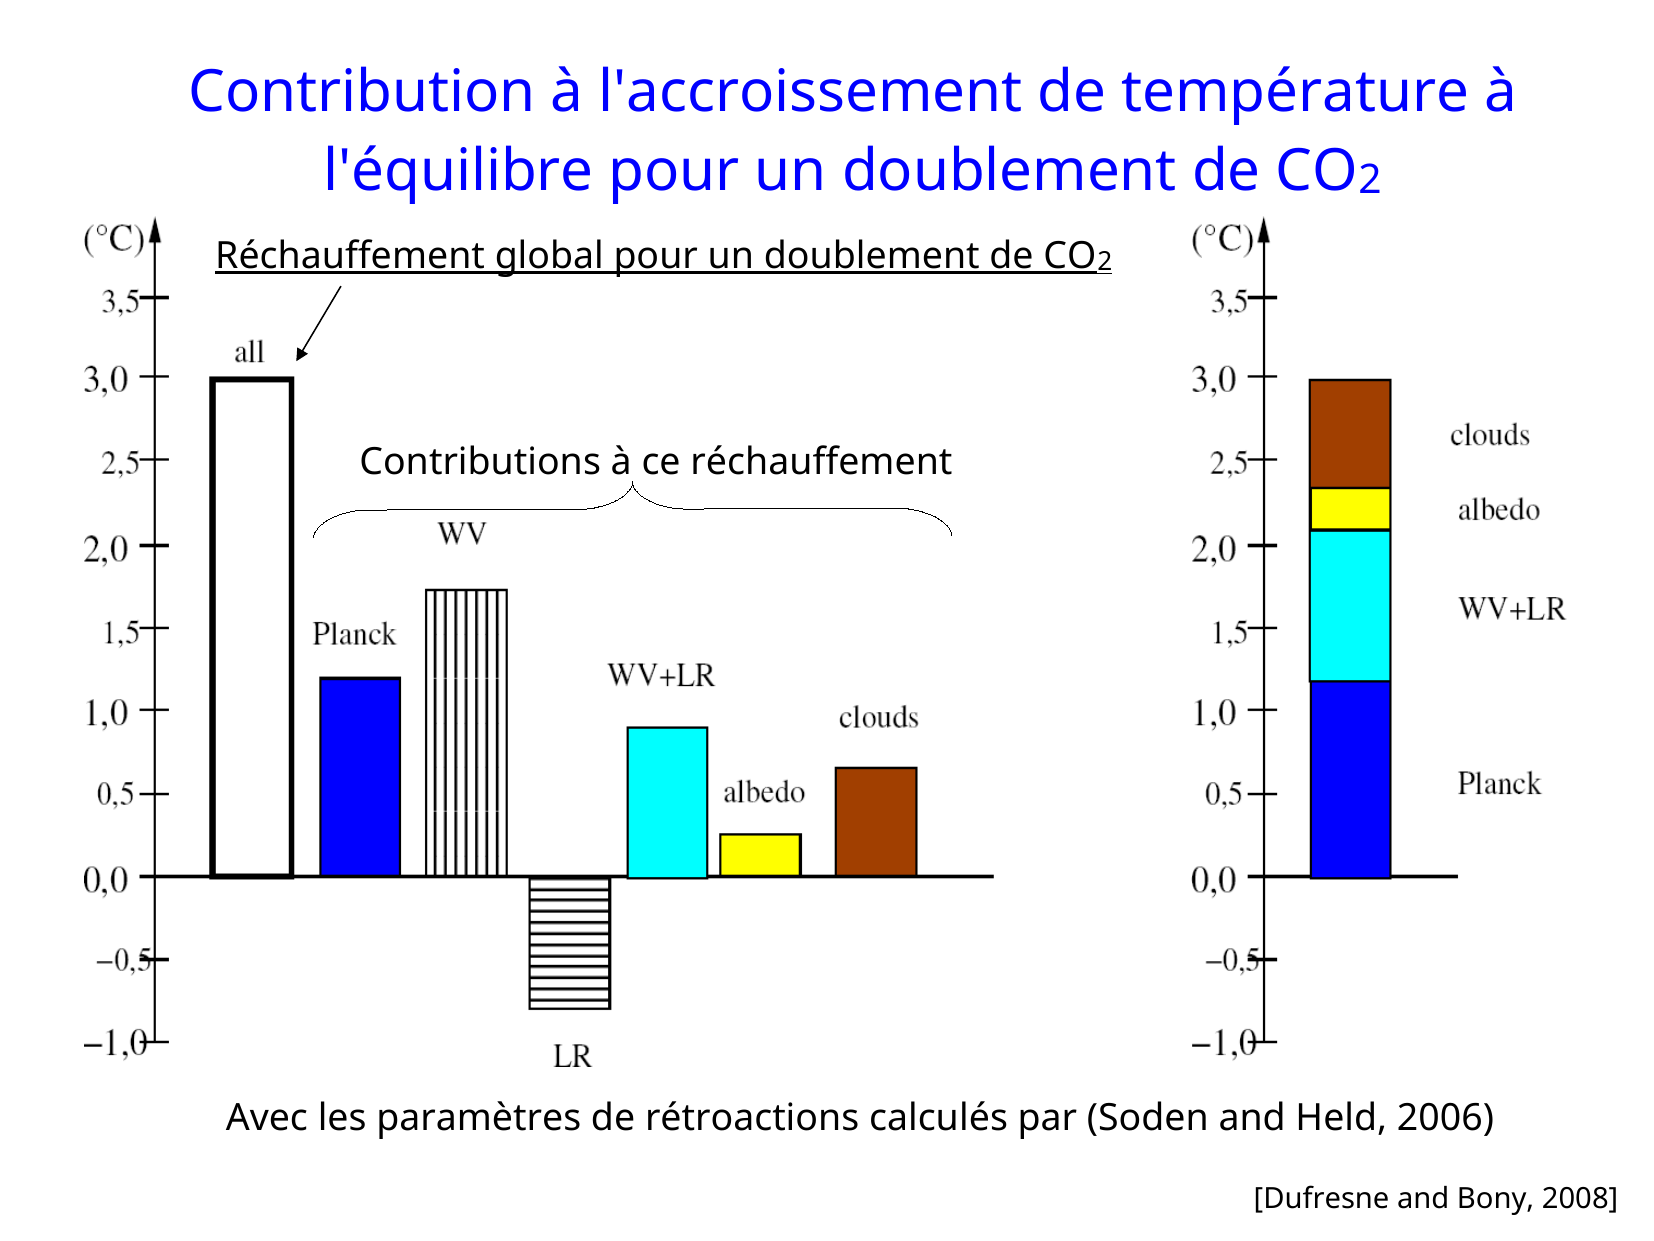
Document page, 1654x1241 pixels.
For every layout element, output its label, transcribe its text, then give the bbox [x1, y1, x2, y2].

text_box Avec les paramètres de rétroactions calculés par (Soden and Held, 2006) [178, 1082, 1543, 1156]
picture [84, 214, 1567, 1067]
text_box Contribution à l'accroissement de température à l'équilibre pour un doublement de CO2 [93, 48, 1612, 196]
text_box Réchauffement global pour un doublement de CO2 [200, 212, 1137, 302]
text_box [Dufresne and Bony, 2008] [1169, 1174, 1634, 1231]
text_box Contributions à ce réchauffement [304, 419, 1009, 508]
